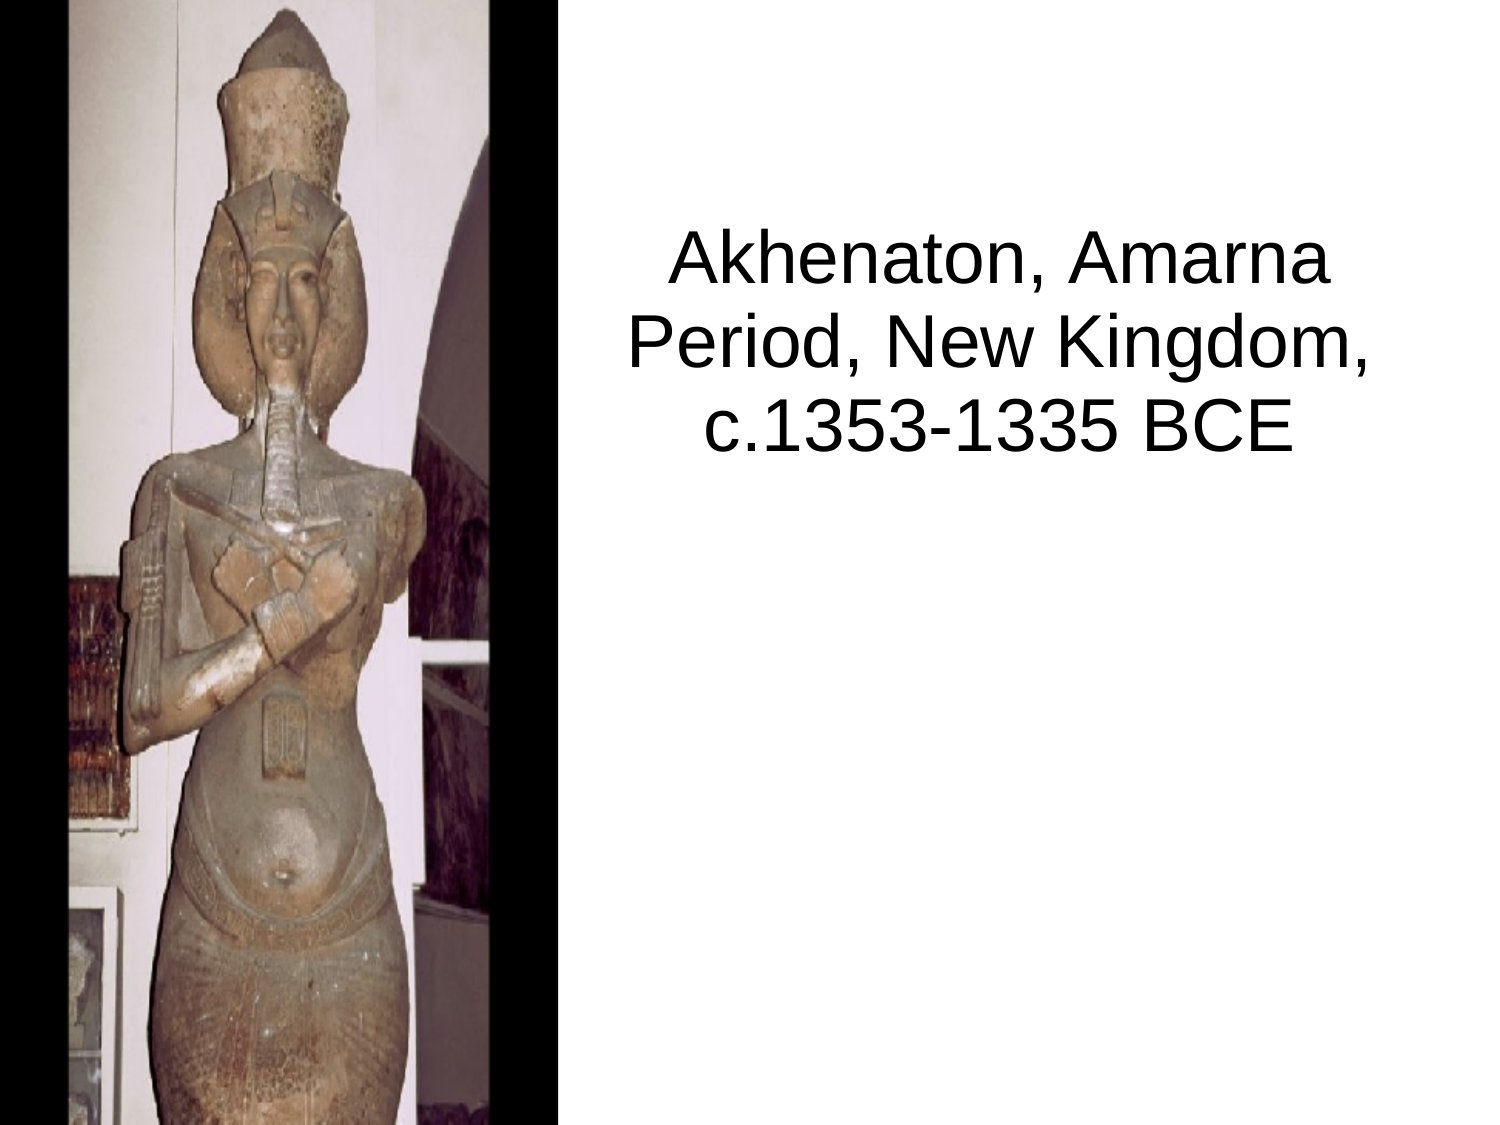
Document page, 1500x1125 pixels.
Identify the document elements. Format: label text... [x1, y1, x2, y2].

title Akhenaton, Amarna Period, New Kingdom, c.1353-1335 BCE [574, 45, 1425, 638]
picture [0, 0, 559, 1125]
